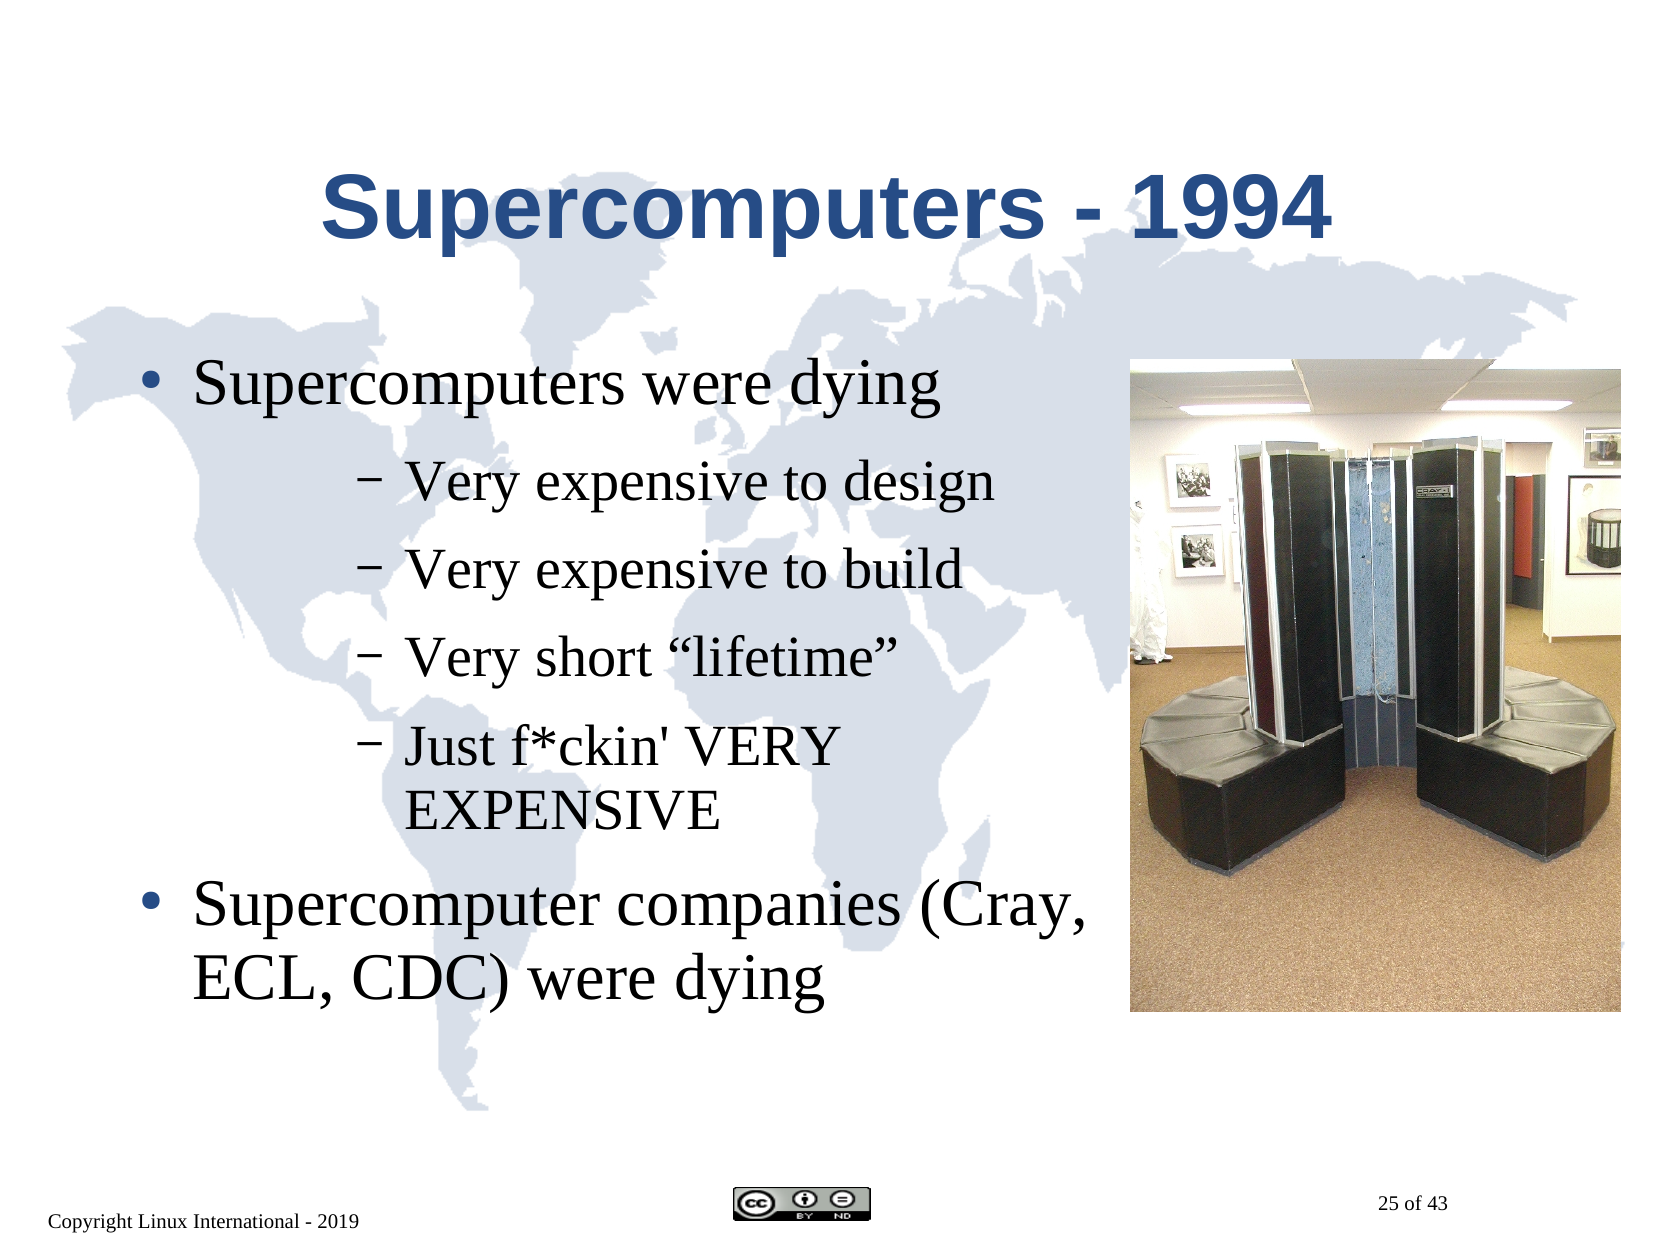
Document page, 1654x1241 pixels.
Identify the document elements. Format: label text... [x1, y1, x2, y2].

list Supercomputers were dying Very expensive to design Very expensive to build Very short “lifetime” Just f*ckin' VERY EXPENSIVE Supercomputer companies (Cray, ECL, CDC) were dying [121, 344, 1096, 1065]
picture [733, 1187, 871, 1221]
title Supercomputers - 1994 [121, 102, 1533, 311]
picture [37, 91, 1653, 1147]
